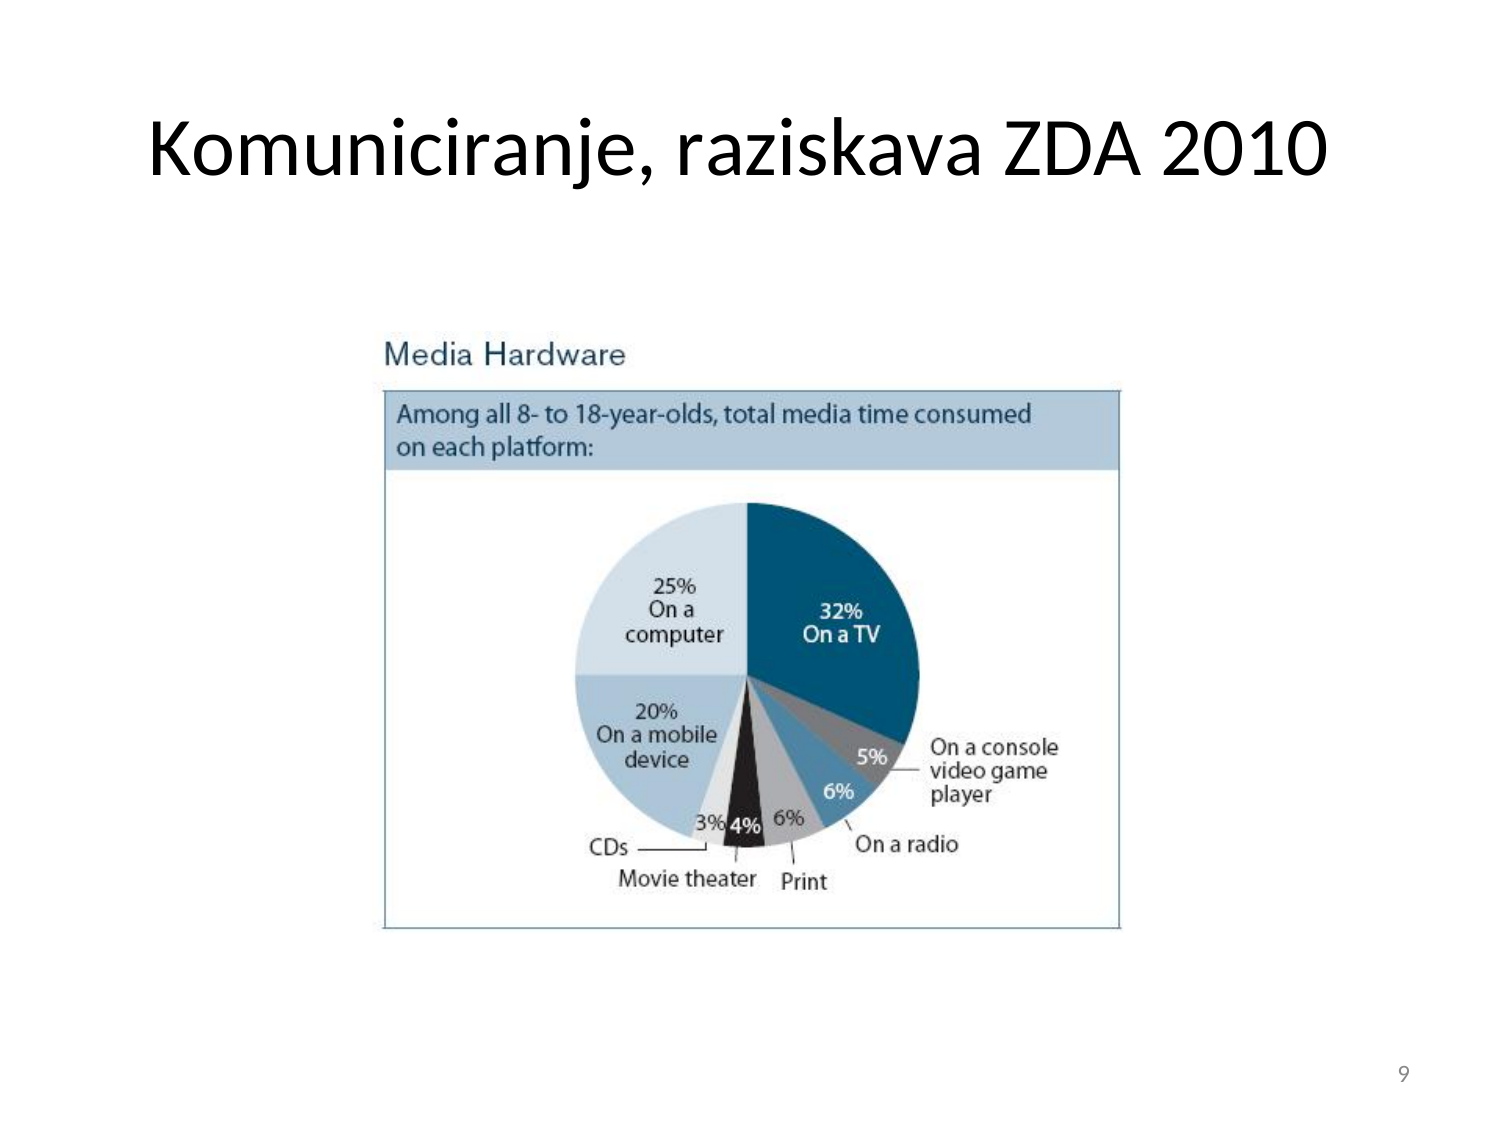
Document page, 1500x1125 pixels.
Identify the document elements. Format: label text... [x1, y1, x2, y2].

title Komuniciranje, raziskava ZDA 2010 [75, 26, 1426, 252]
text_box [372, 331, 1128, 937]
text_box <number> [1074, 1042, 1426, 1103]
